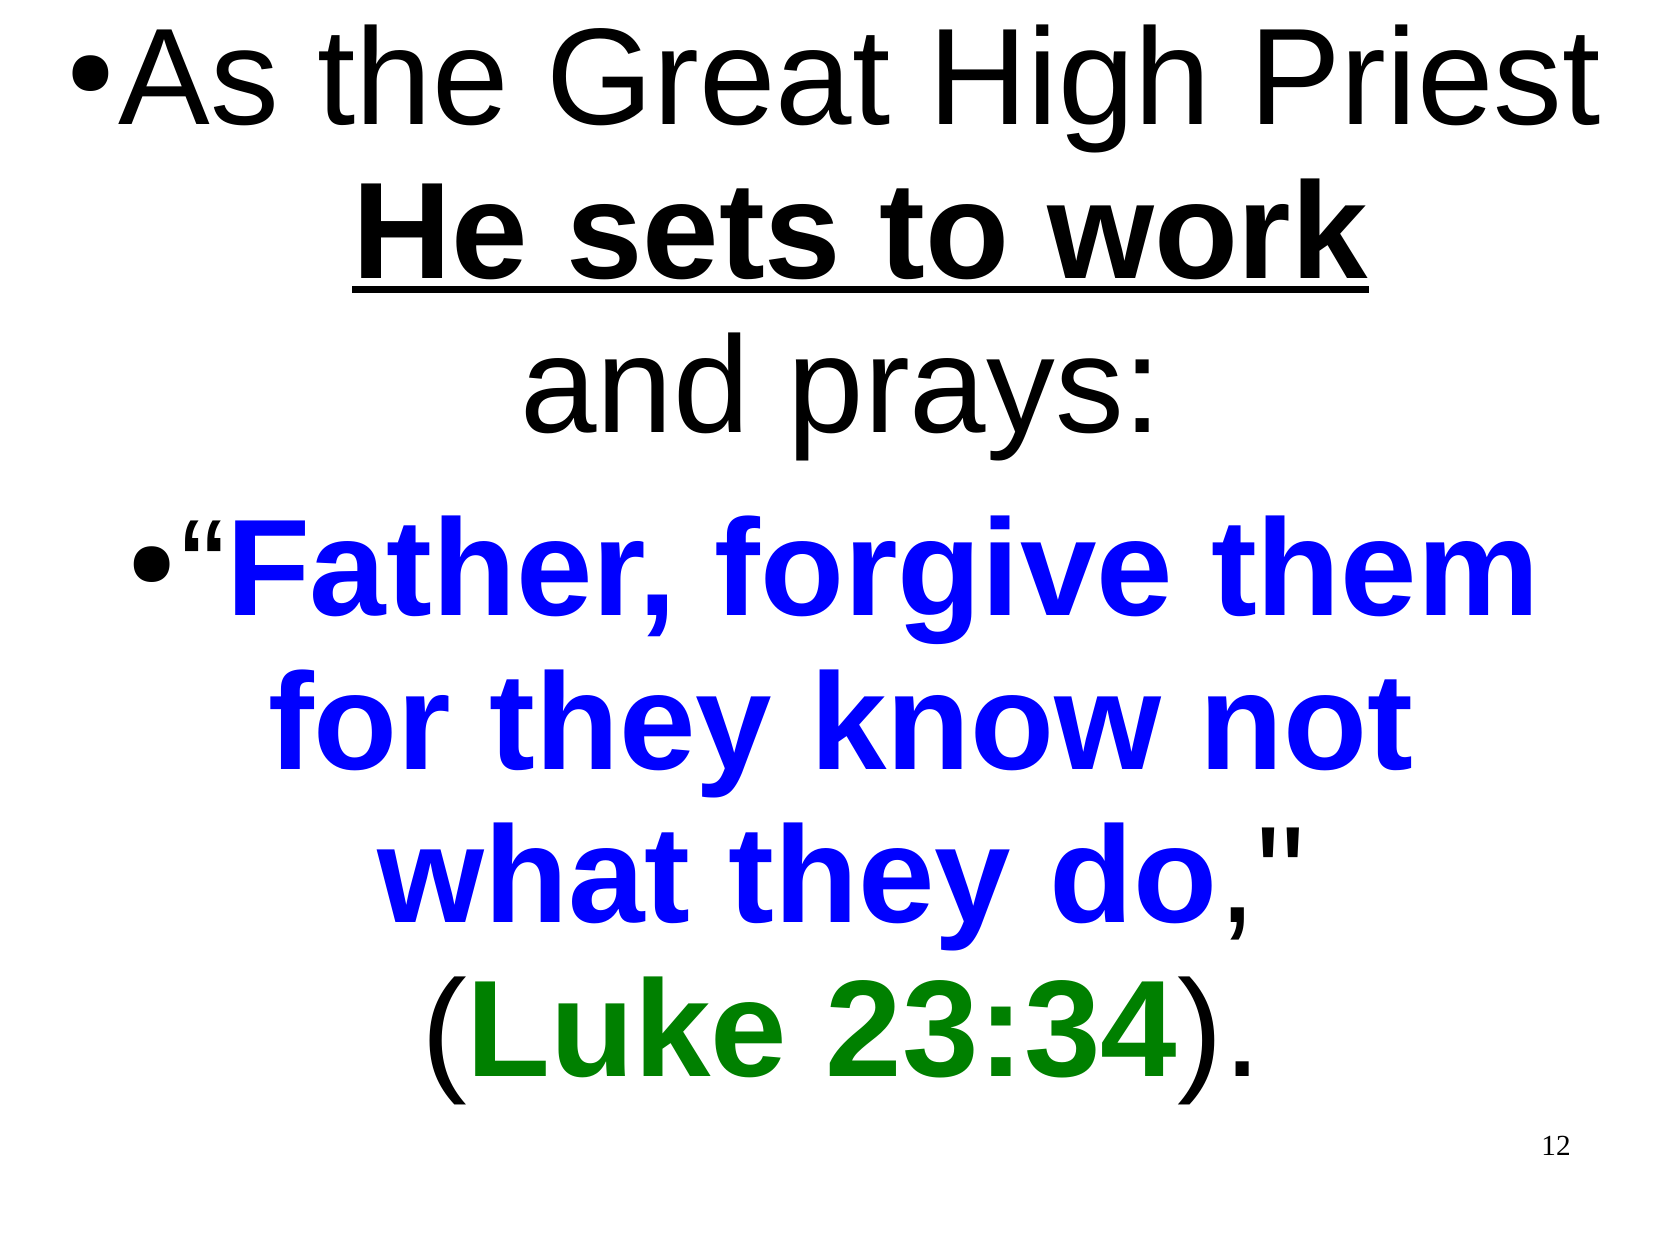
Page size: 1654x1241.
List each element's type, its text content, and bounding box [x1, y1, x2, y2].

list As the Great High Priest He sets to work and prays: “Father, forgive them for they know not what they do," (Luke 23:34). [0, 0, 1651, 1238]
